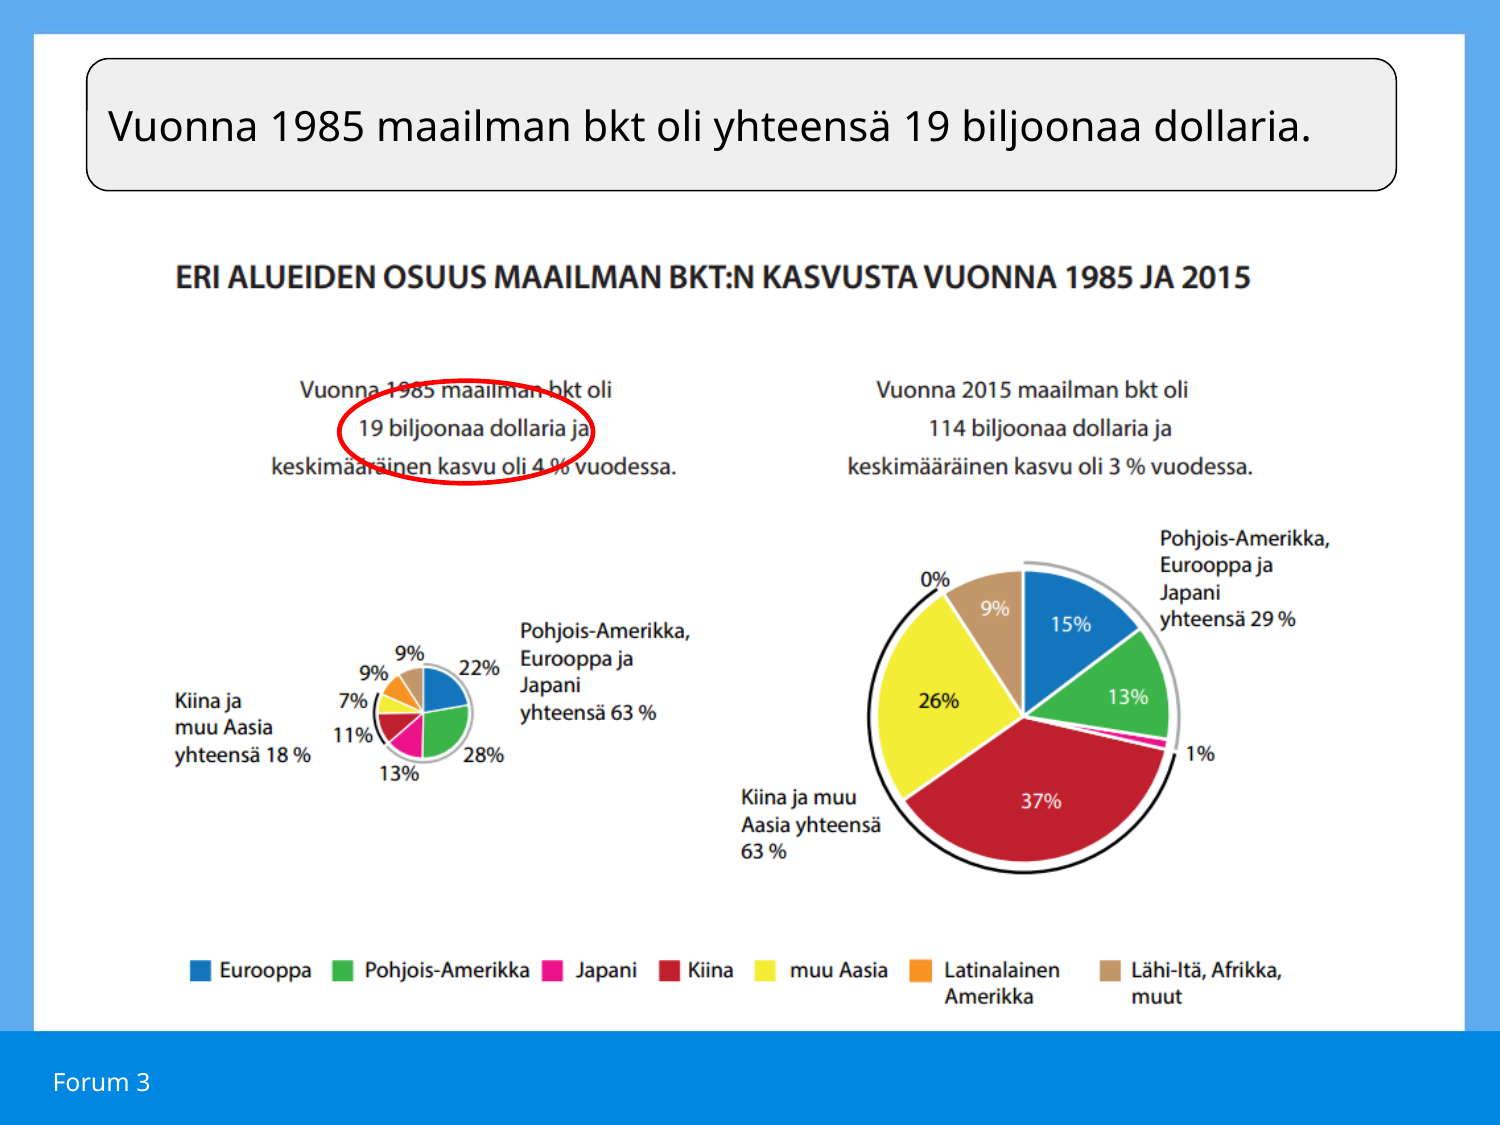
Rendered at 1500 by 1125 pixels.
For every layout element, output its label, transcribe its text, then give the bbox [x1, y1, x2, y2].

picture [0, 0, 1500, 1125]
text_box Vuonna 1985 maailman bkt oli yhteensä 19 biljoonaa dollaria. [86, 58, 1397, 191]
